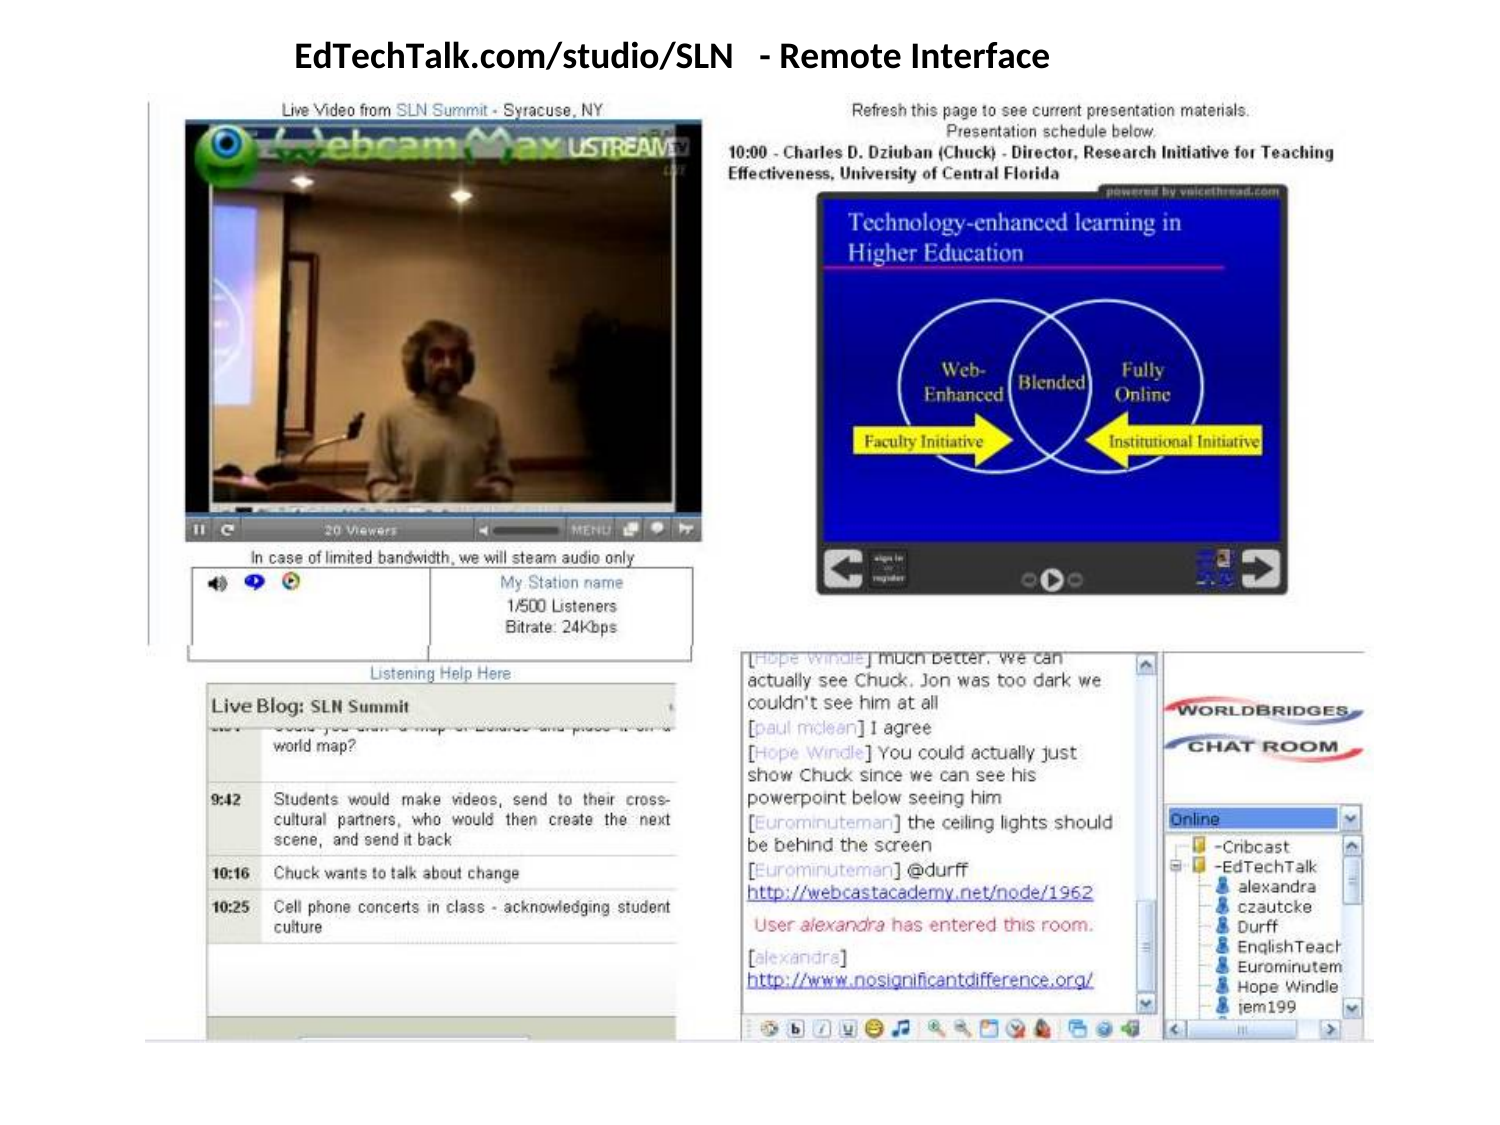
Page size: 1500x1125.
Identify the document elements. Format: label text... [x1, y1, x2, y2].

text_box EdTechTalk.com/studio/SLN - Remote Interface [279, 34, 1175, 93]
picture [145, 93, 1374, 1043]
